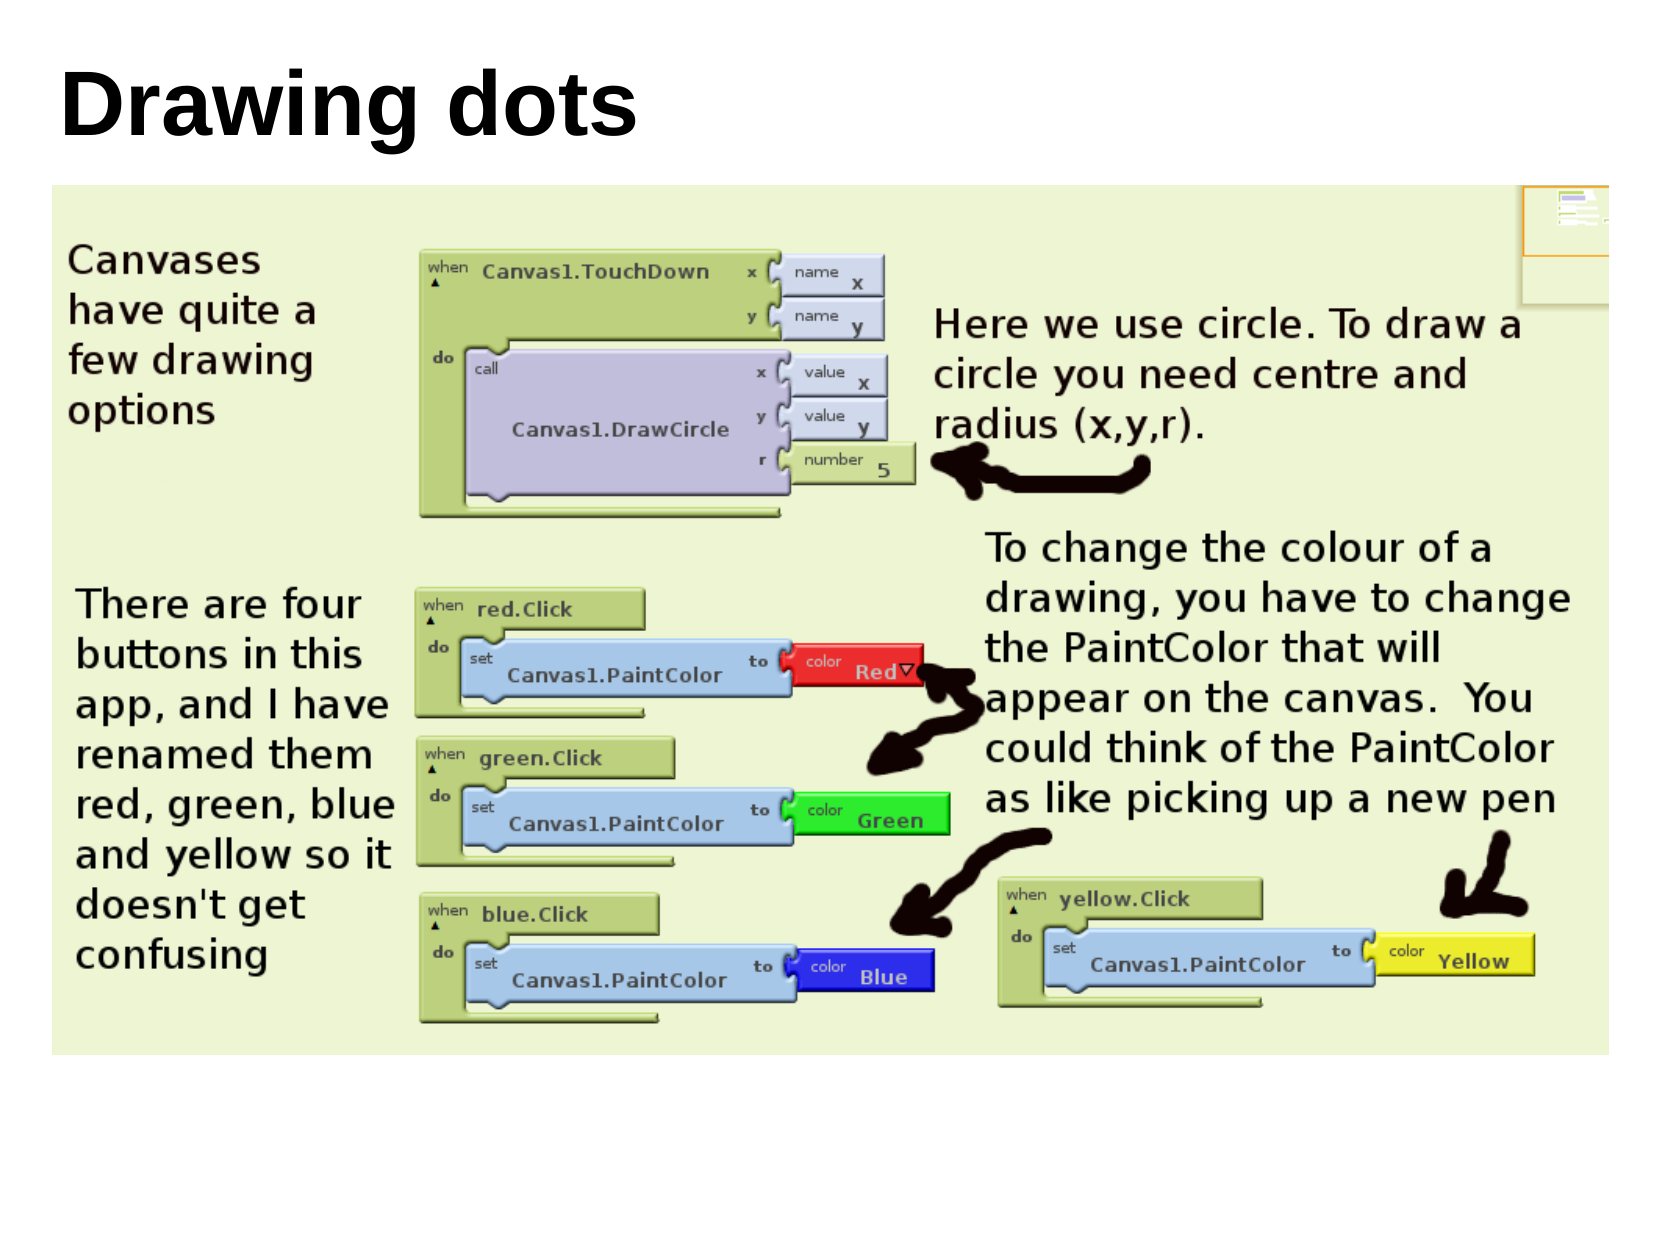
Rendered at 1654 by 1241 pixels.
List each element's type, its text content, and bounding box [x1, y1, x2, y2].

text_box Drawing dots [45, 45, 1654, 163]
picture [52, 185, 1609, 1055]
